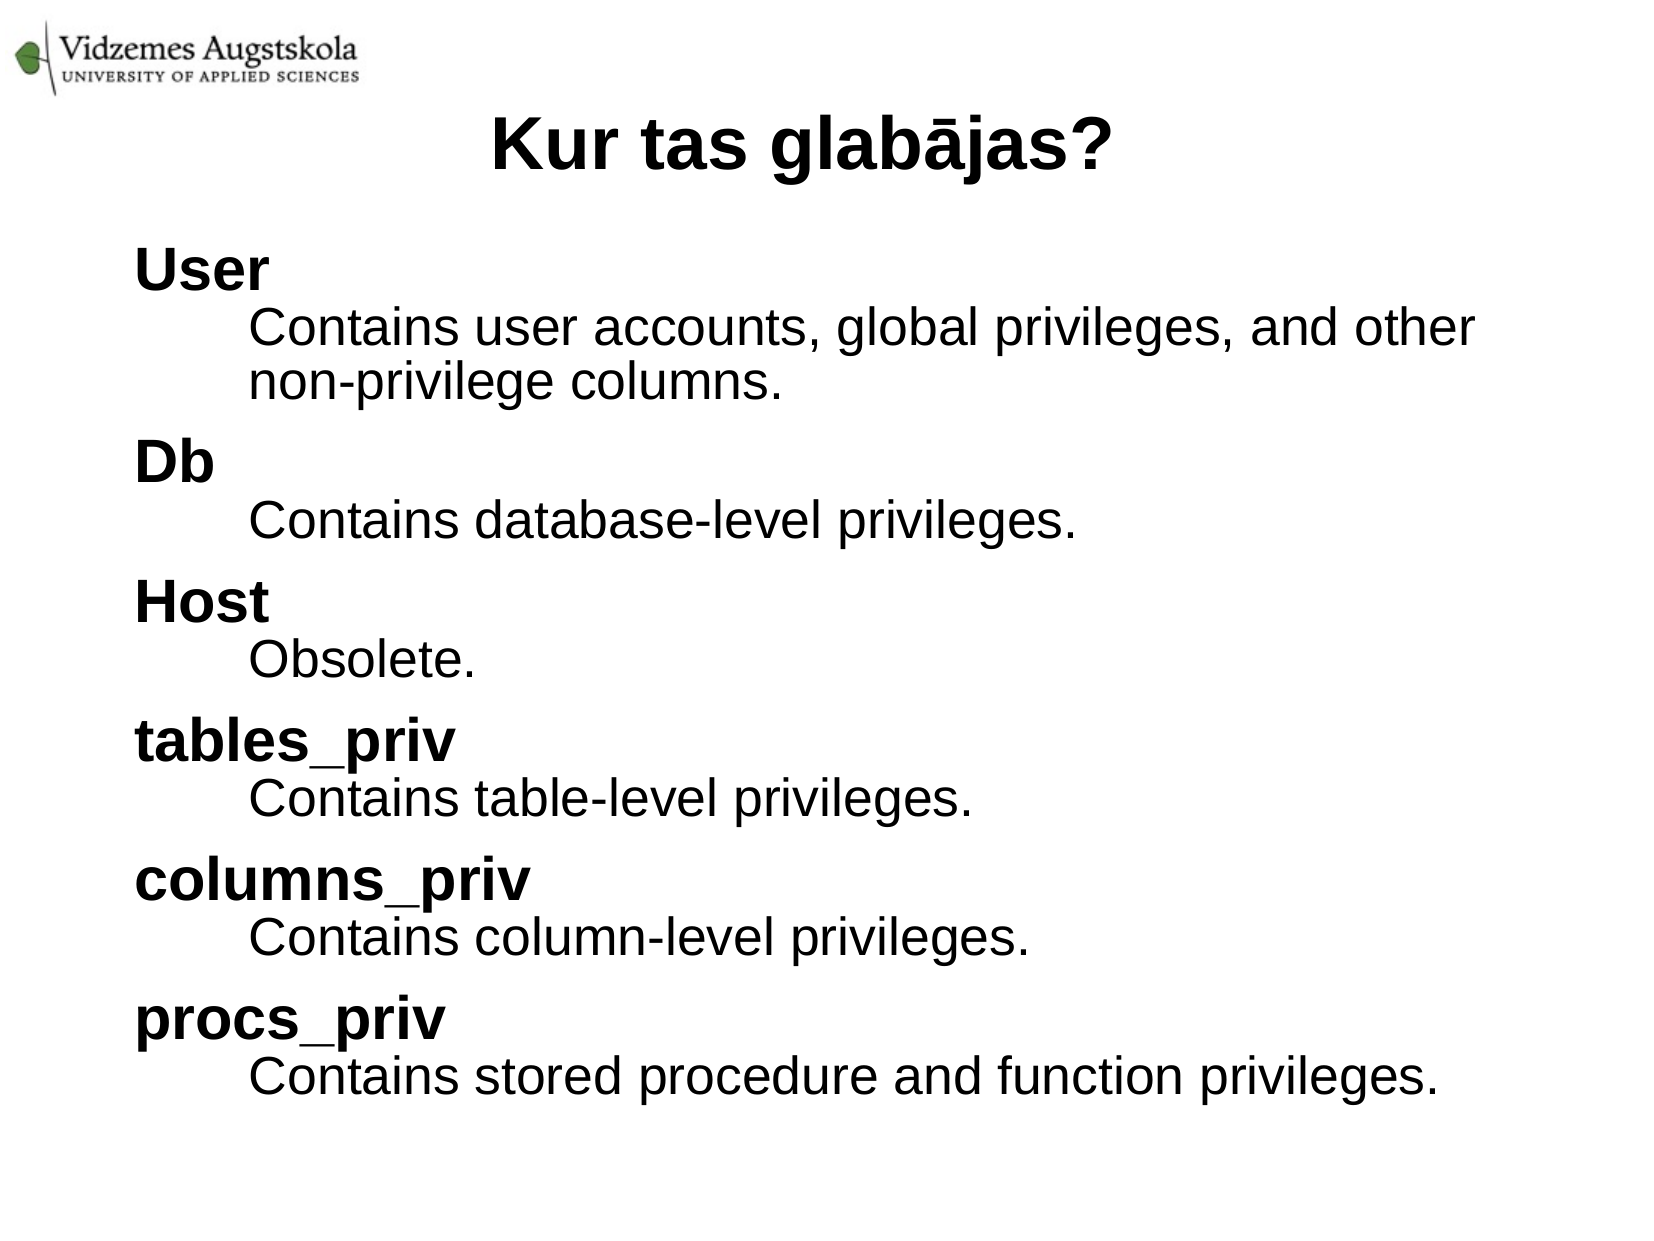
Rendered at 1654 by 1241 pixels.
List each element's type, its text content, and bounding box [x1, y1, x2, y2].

title Kur tas glabājas? [94, 103, 1512, 188]
picture [5, 2, 368, 113]
list User Contains user accounts, global privileges, and other non-privilege columns. Db Contains database-level privileges. Host Obsolete. tables_priv Contains table-level privileges. columns_priv Contains column-level privileges. procs_priv Contains stored procedure and function privileges. [82, 236, 1569, 1107]
